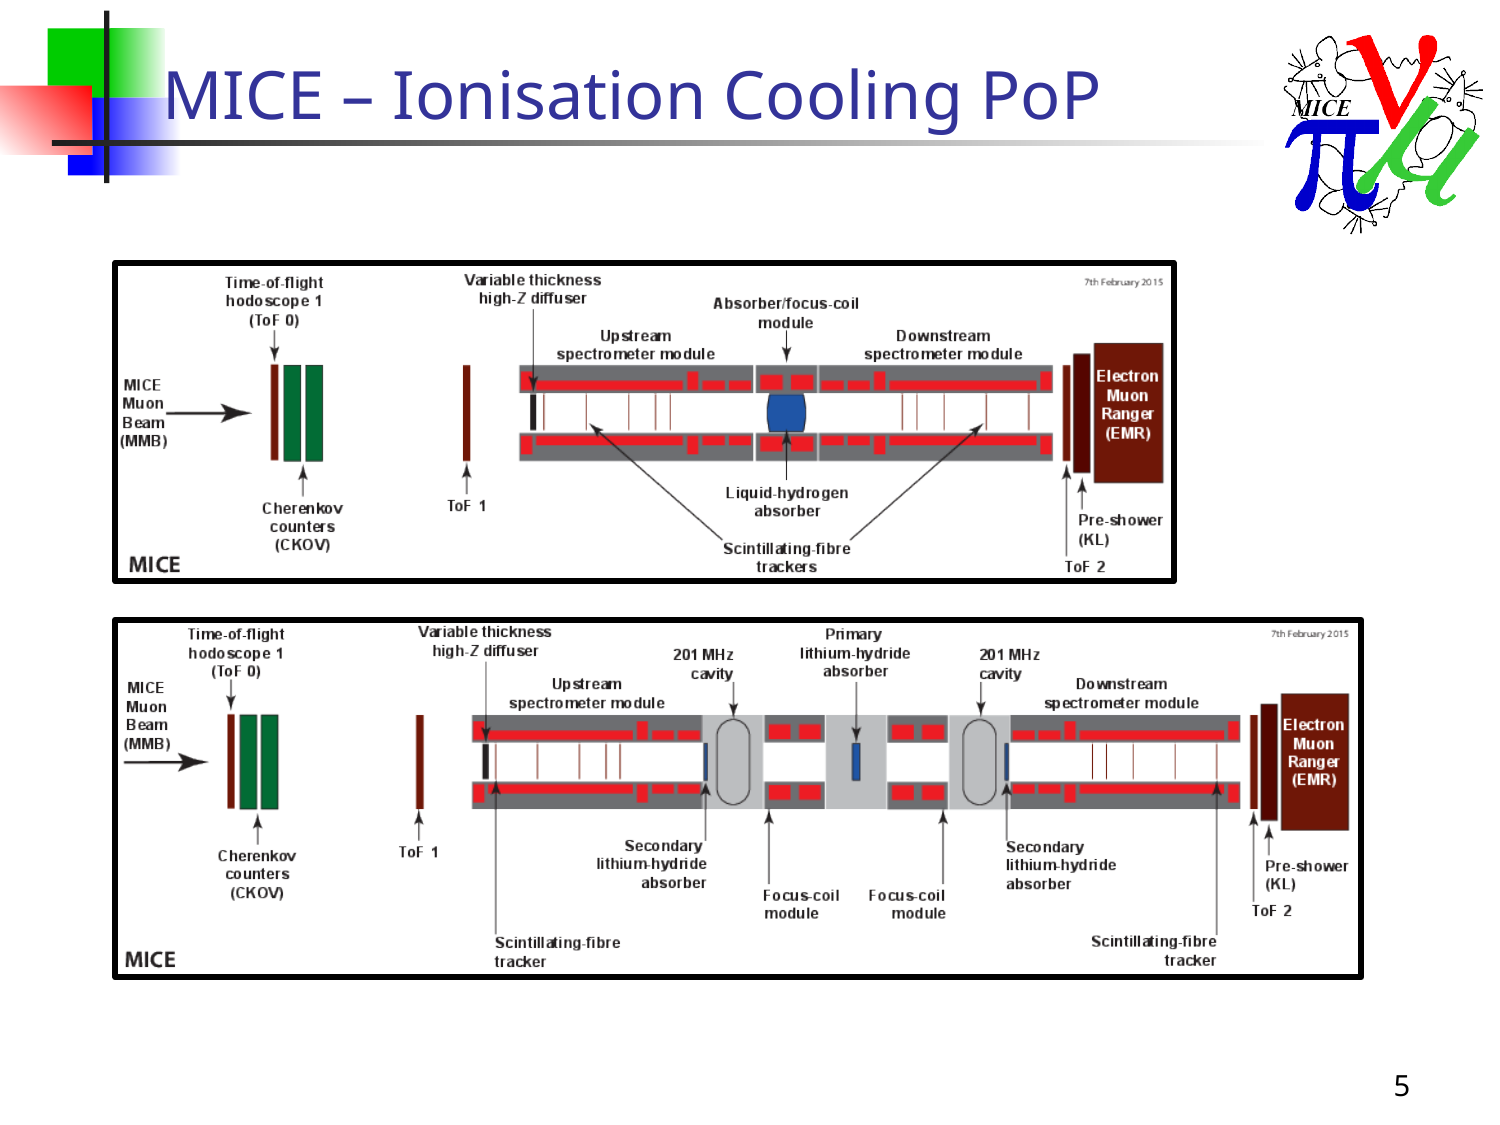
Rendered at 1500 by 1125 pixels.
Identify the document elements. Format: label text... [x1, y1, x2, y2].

picture [1264, 5, 1500, 251]
picture [118, 622, 1359, 975]
picture [118, 265, 1171, 579]
title MICE – Ionisation Cooling PoP [162, 0, 1441, 188]
